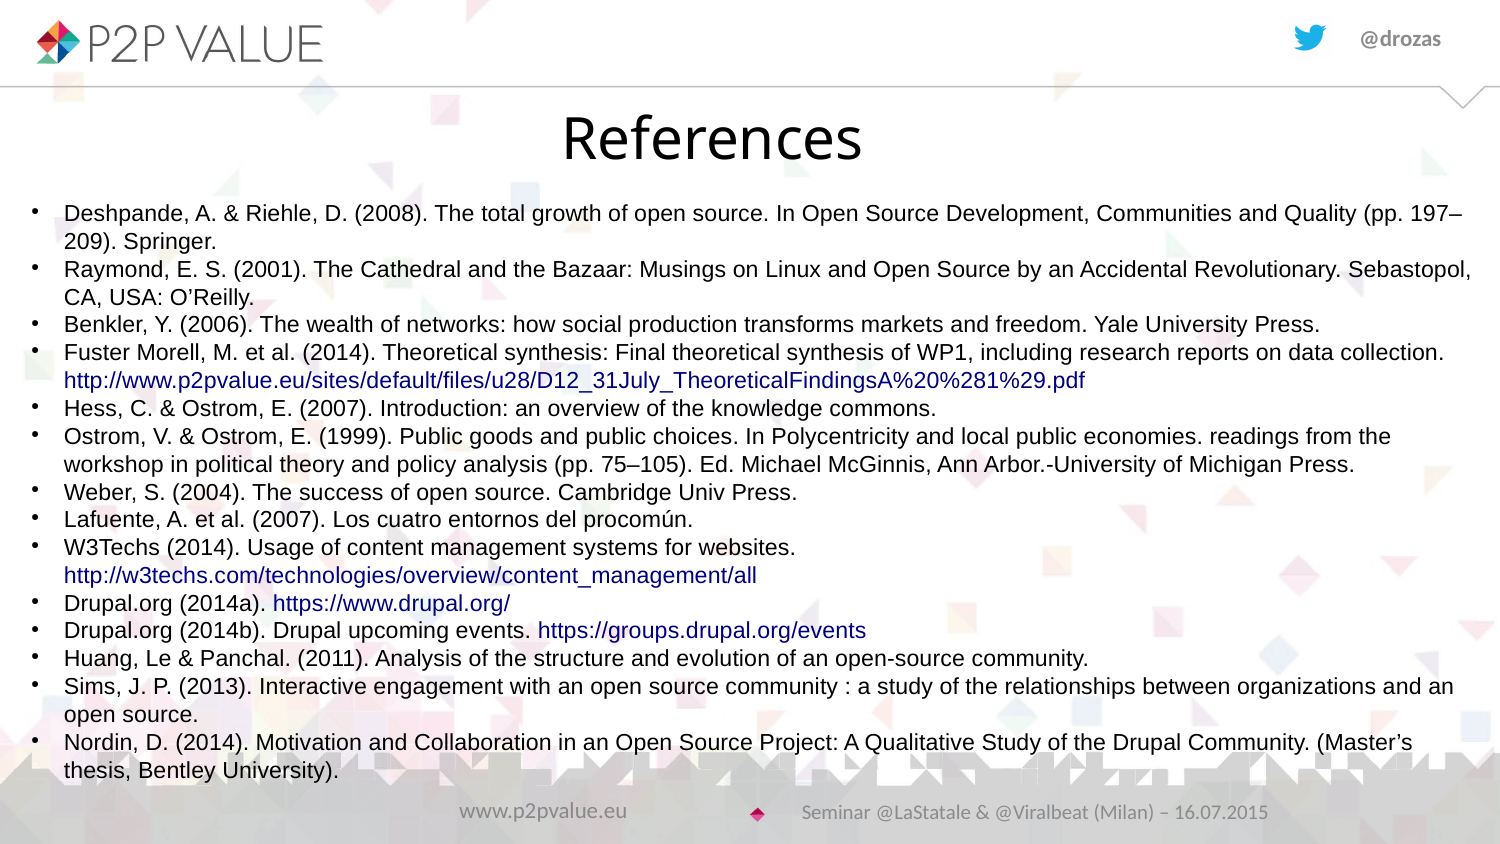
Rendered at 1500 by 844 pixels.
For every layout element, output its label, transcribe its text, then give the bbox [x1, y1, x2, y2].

picture [0, 0, 1500, 844]
text_box Seminar @LaStatale & @Viralbeat (Milan) – 16.07.2015 [788, 788, 1481, 834]
title References [60, 92, 1366, 181]
text_box @drozas [1333, 15, 1455, 60]
text_box www.p2pvalue.eu [453, 789, 672, 829]
subtitle Deshpande, A. & Riehle, D. (2008). The total growth of open source. In Open Source Development, Communities and Quality (pp. 197–209). Springer. Raymond, E. S. (2001). The Cathedral and the Bazaar: Musings on Linux and Open Source by an Accidental Revolutionary. Sebastopol, CA, USA: O’Reilly. Benkler, Y. (2006). The wealth of networks: how social production transforms markets and freedom. Yale University Press. Fuster Morell, M. et al. (2014). Theoretical synthesis: Final theoretical synthesis of WP1, including research reports on data collection. http://www.p2pvalue.eu/sites/default/files/u28/D12_31July_TheoreticalFindingsA%20%281%29.pdf Hess, C. & Ostrom, E. (2007). Introduction: an overview of the knowledge commons. Ostrom, V. & Ostrom, E. (1999). Public goods and public choices. In Polycentricity and local public economies. readings from the workshop in political theory and policy analysis (pp. 75–105). Ed. Michael McGinnis, Ann Arbor.-University of Michigan Press. Weber, S. (2004). The success of open source. Cambridge Univ Press. Lafuente, A. et al. (2007). Los cuatro entornos del procomún. W3Techs (2014). Usage of content management systems for websites. http://w3techs.com/technologies/overview/content_management/all Drupal.org (2014a). https://www.drupal.org/ Drupal.org (2014b). Drupal upcoming events. https://groups.drupal.org/events Huang, Le & Panchal. (2011). Analysis of the structure and evolution of an open-source community. Sims, J. P. (2013). Interactive engagement with an open source community : a study of the relationships between organizations and an open source. Nordin, D. (2014). Motivation and Collaboration in an Open Source Project: A Qualitative Study of the Drupal Community. (Master’s thesis, Bentley University). [17, 191, 1499, 796]
